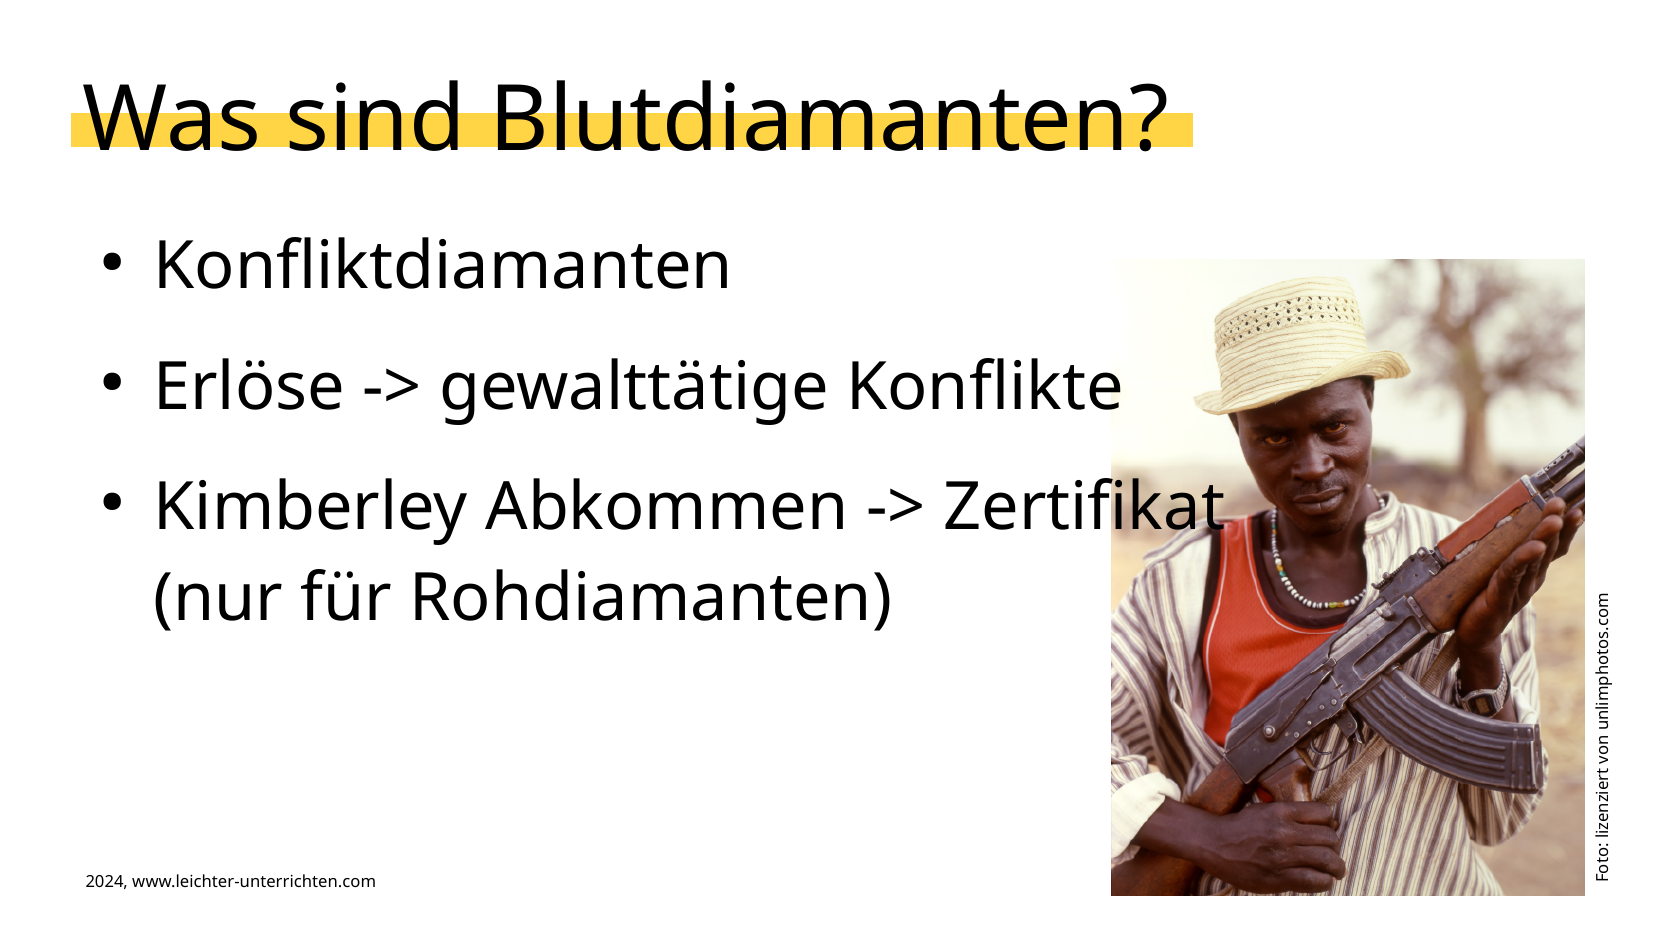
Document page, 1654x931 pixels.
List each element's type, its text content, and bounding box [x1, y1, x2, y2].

text_box Foto: lizenziert von unlimphotos.com [1582, 578, 1621, 898]
list Konfliktdiamanten Erlöse -> gewalttätige Konflikte Kimberley Abkommen -> Zertifikat (nur für Rohdiamanten) [82, 217, 1571, 758]
picture [1111, 259, 1585, 896]
title Was sind Blutdiamanten? [82, 37, 1571, 193]
